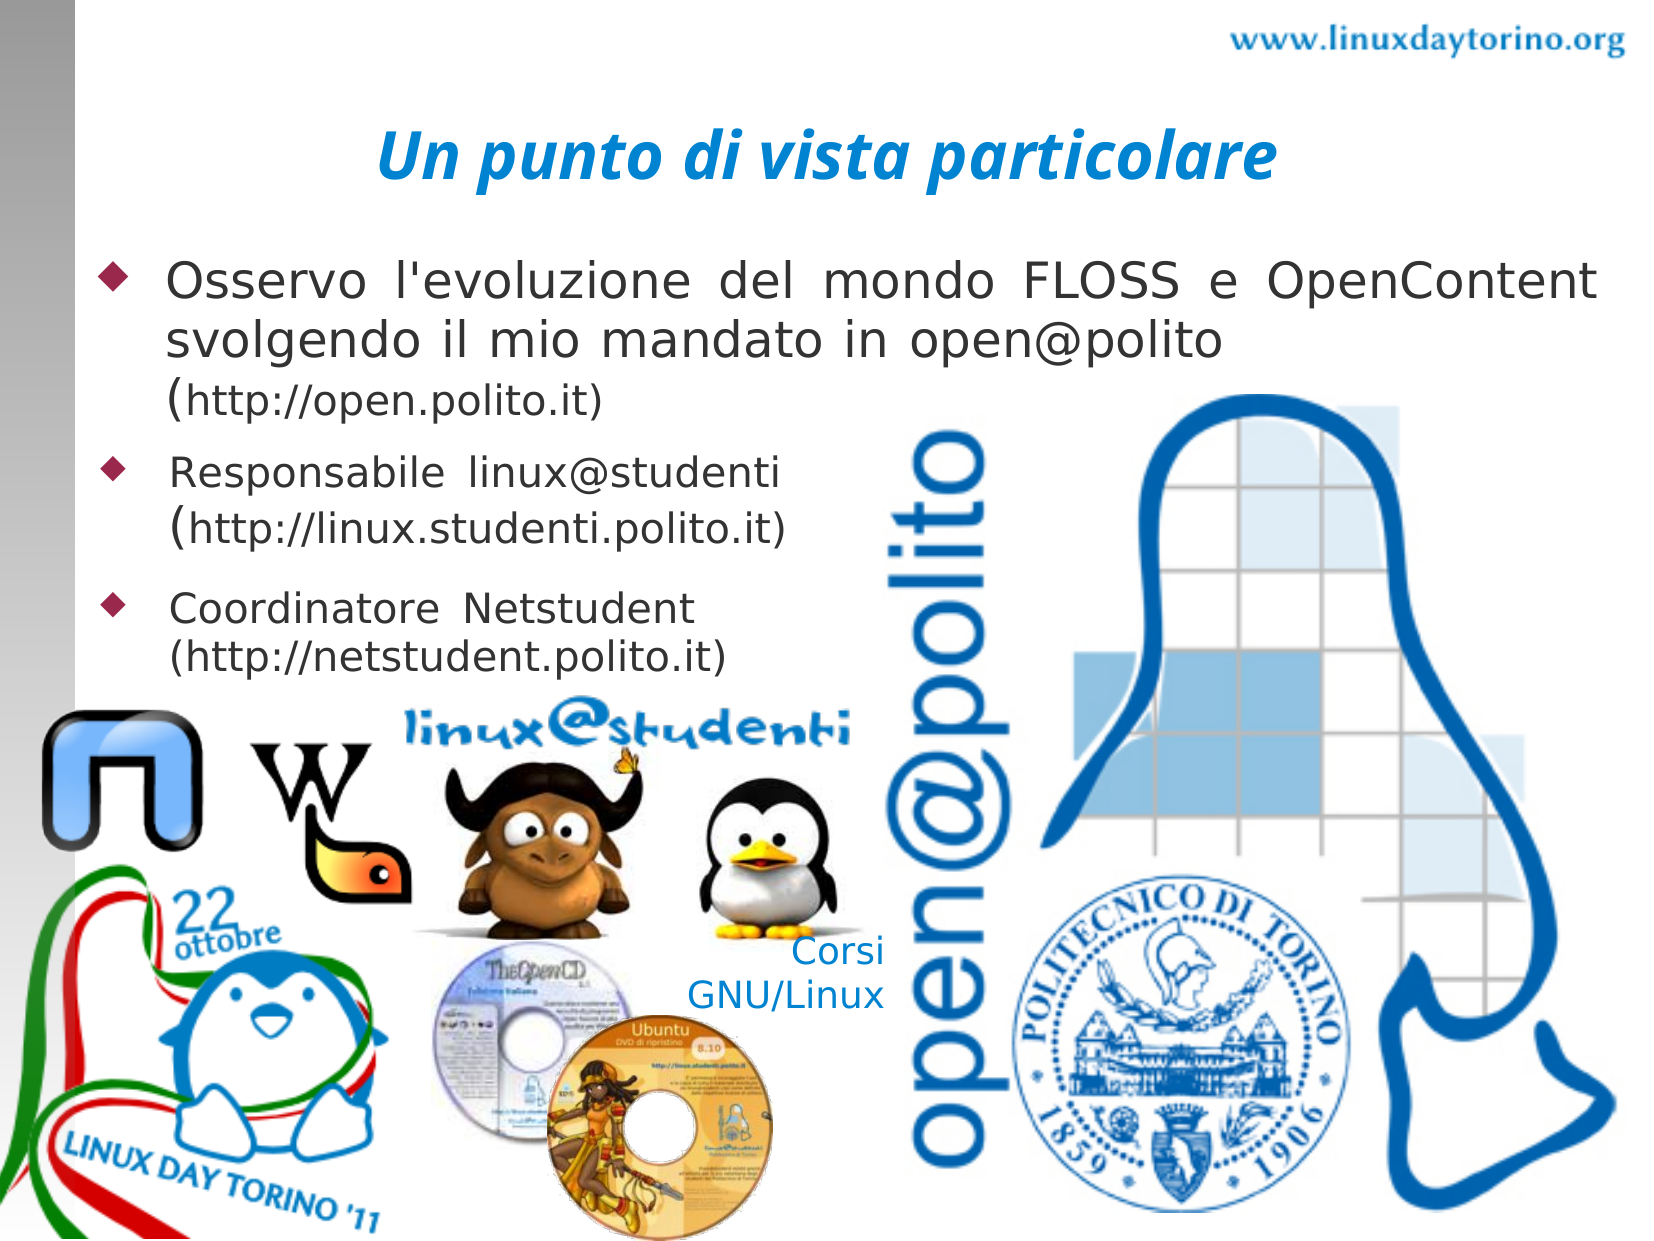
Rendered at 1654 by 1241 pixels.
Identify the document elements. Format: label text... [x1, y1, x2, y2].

list Responsabile linux@studenti (http://linux.studenti.polito.it) Coordinatore Netstudent (http://netstudent.polito.it) Corsi GNU/Linux [85, 404, 886, 1018]
list Osservo l'evoluzione del mondo FLOSS e OpenContent svolgendo il mio mandato in open@polito (http://open.polito.it) [82, 208, 1600, 457]
title Un punto di vista particolare [121, 49, 1534, 208]
picture [0, 0, 1654, 1241]
